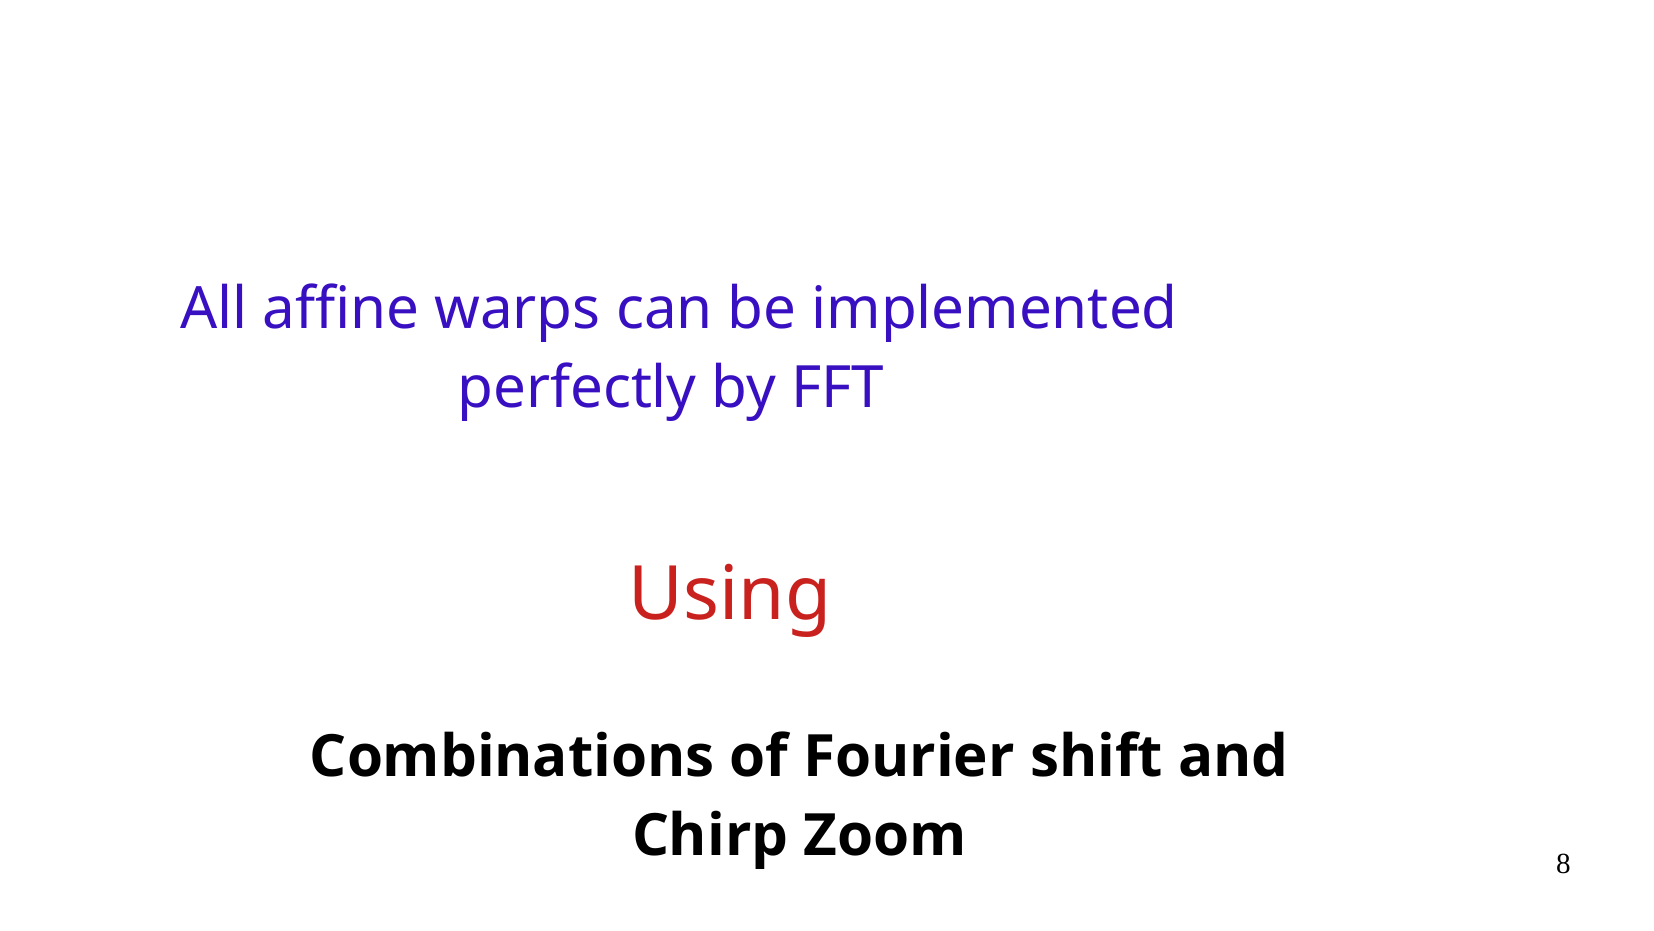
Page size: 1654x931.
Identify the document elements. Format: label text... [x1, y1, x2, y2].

text_box All affine warps can be implemented perfectly by FFT [165, 258, 1430, 520]
text_box Using [614, 531, 1217, 706]
text_box Combinations of Fourier shift and Chirp Zoom [295, 706, 1371, 898]
